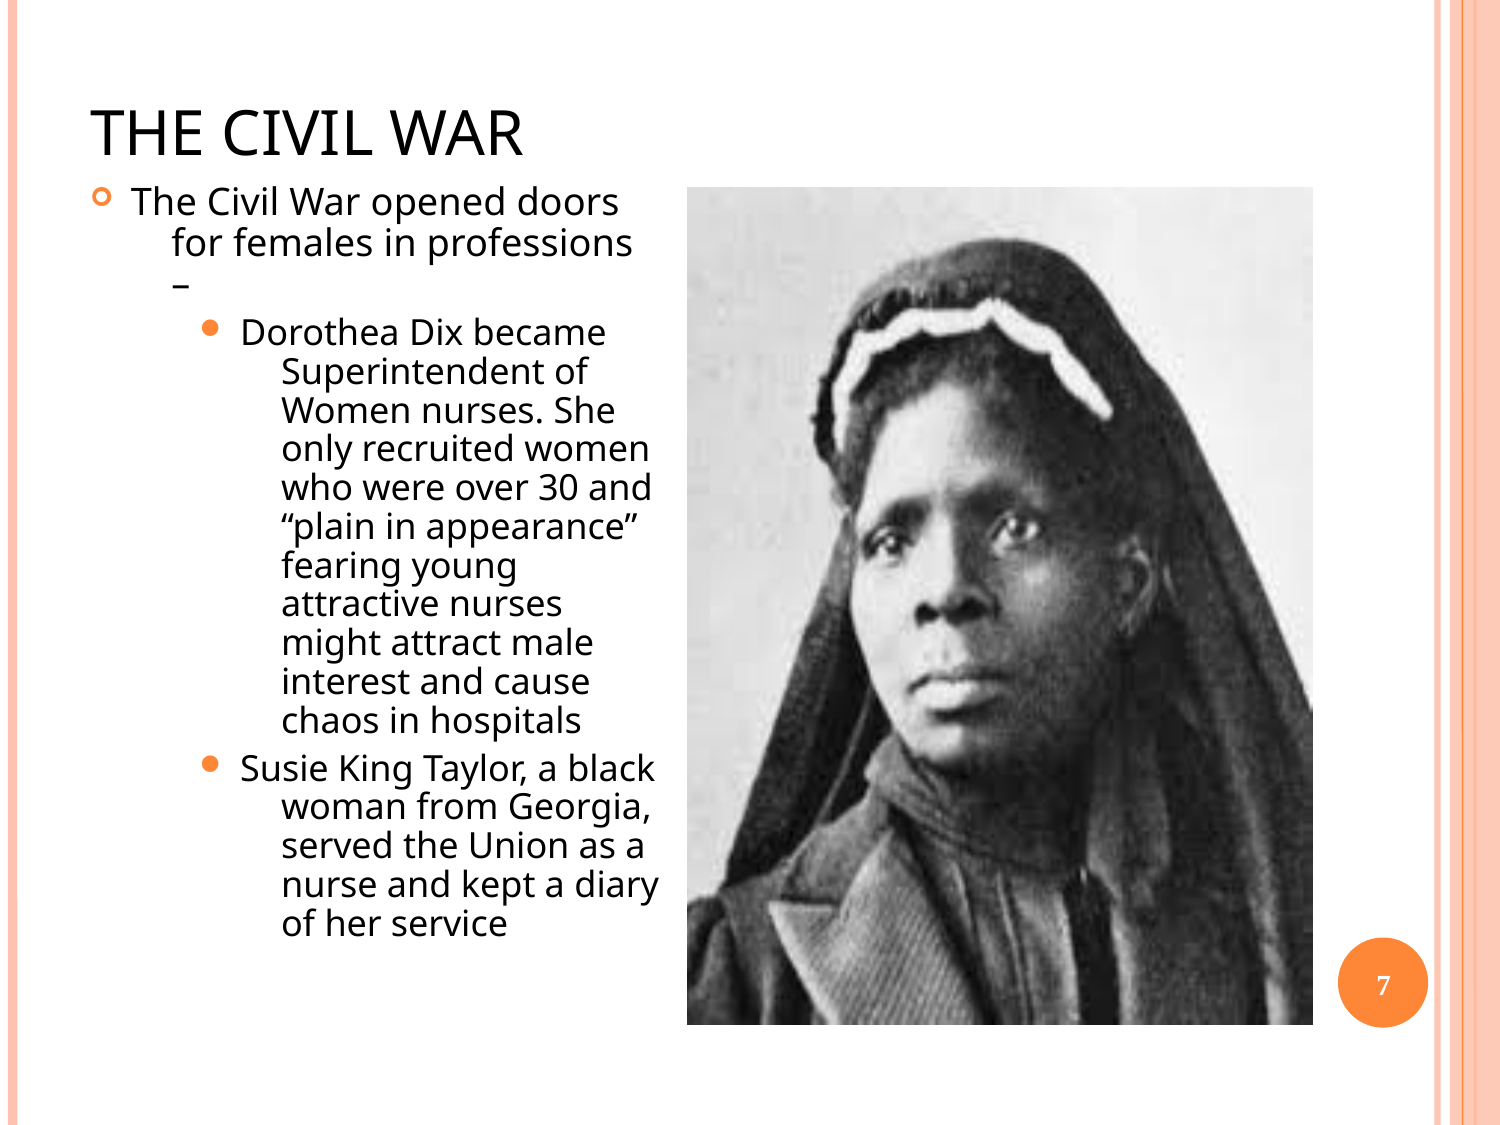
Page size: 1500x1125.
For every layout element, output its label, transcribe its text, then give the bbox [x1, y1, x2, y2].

title The Civil War [75, 45, 1300, 175]
picture [687, 187, 1313, 1026]
text_box [1333, 940, 1434, 1027]
list The Civil War opened doors for females in professions – Dorothea Dix became Superintendent of Women nurses. She only recruited women who were over 30 and “plain in appearance” fearing young attractive nurses might attract male interest and cause chaos in hospitals Susie King Taylor, a black woman from Georgia, served the Union as a nurse and kept a diary of her service [75, 174, 676, 1013]
